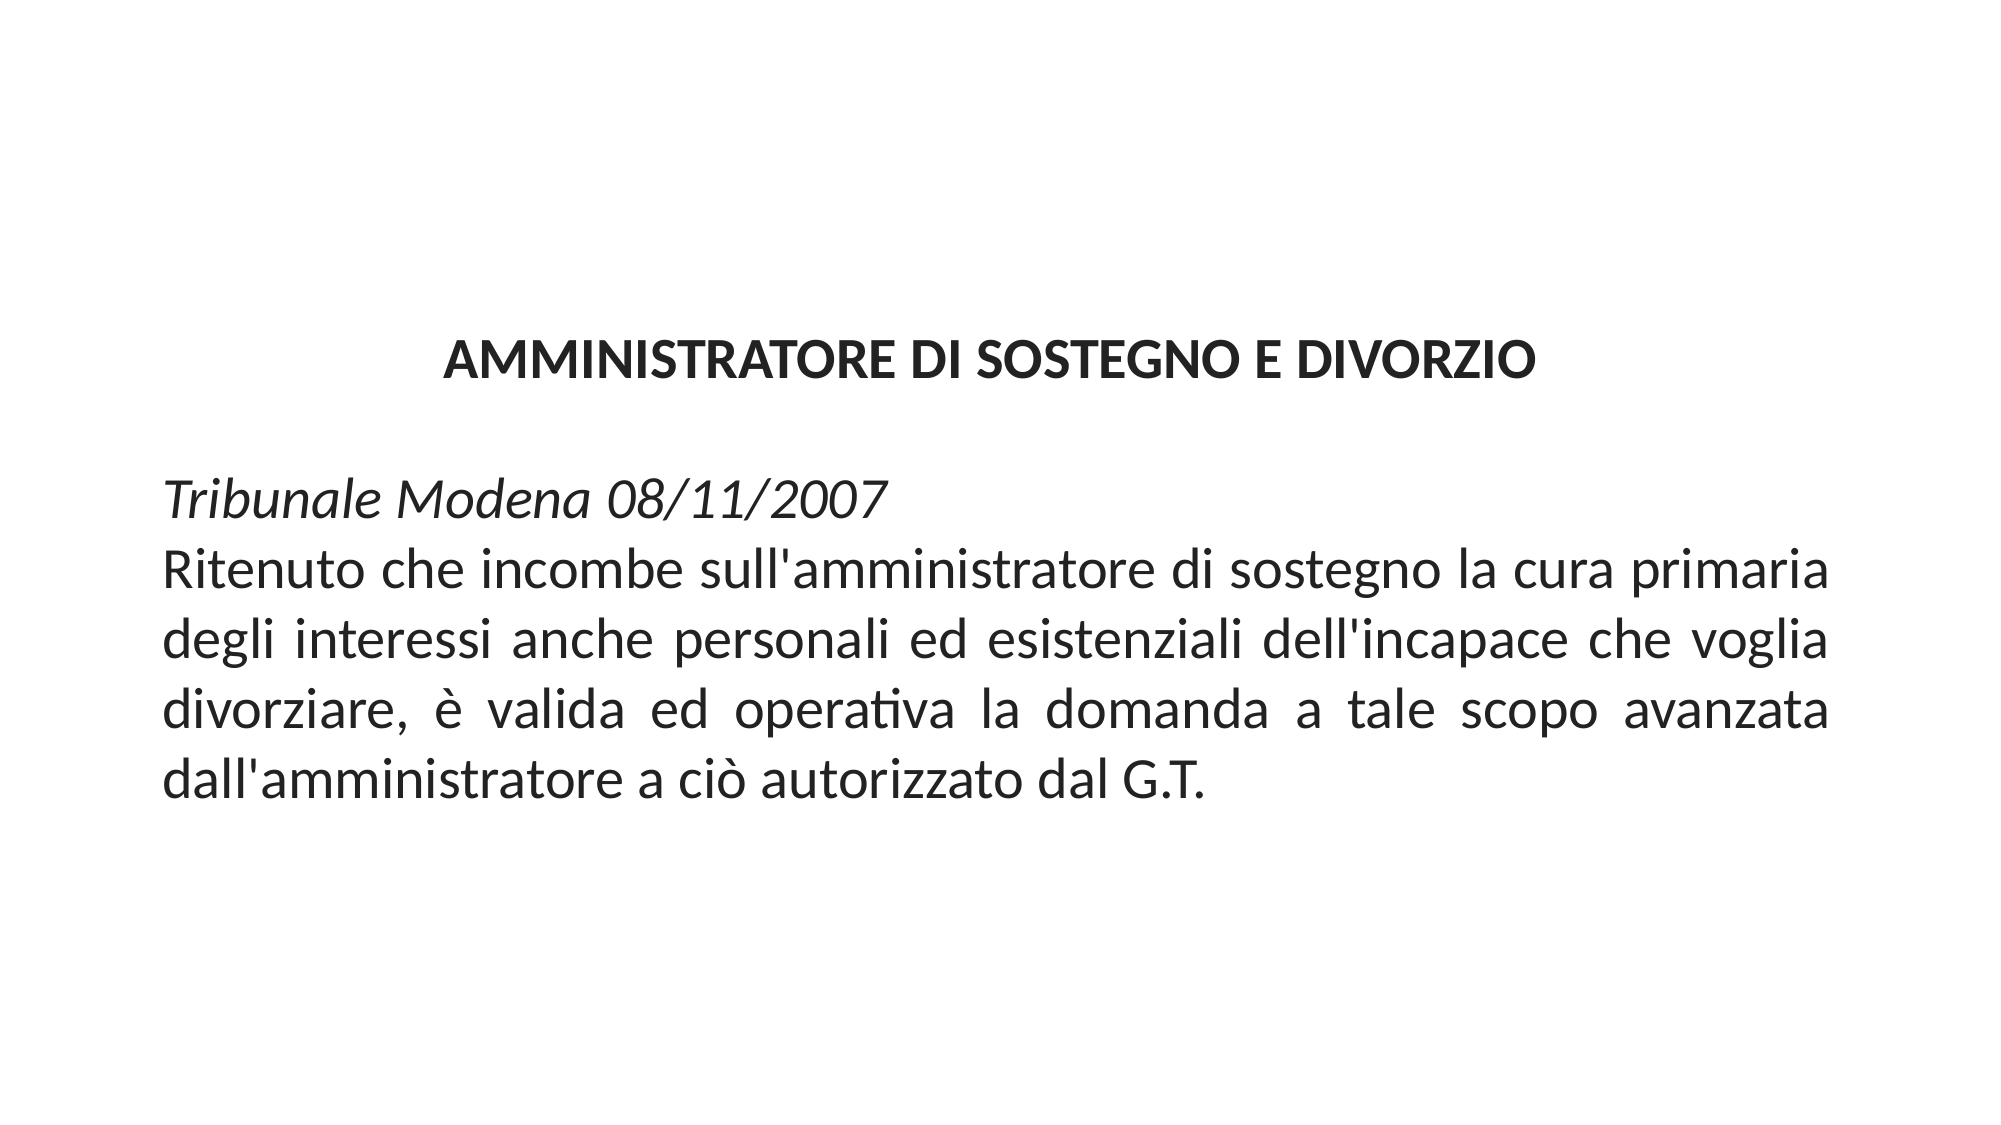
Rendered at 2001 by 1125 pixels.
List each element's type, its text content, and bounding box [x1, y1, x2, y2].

text_box AMMINISTRATORE DI SOSTEGNO E DIVORZIO Tribunale Modena 08/11/2007 Ritenuto che incombe sull'amministratore di sostegno la cura primaria degli interessi anche personali ed esistenziali dell'incapace che voglia divorziare, è valida ed operativa la domanda a tale scopo avanzata dall'amministratore a ciò autorizzato dal G.T. [148, 313, 1896, 818]
